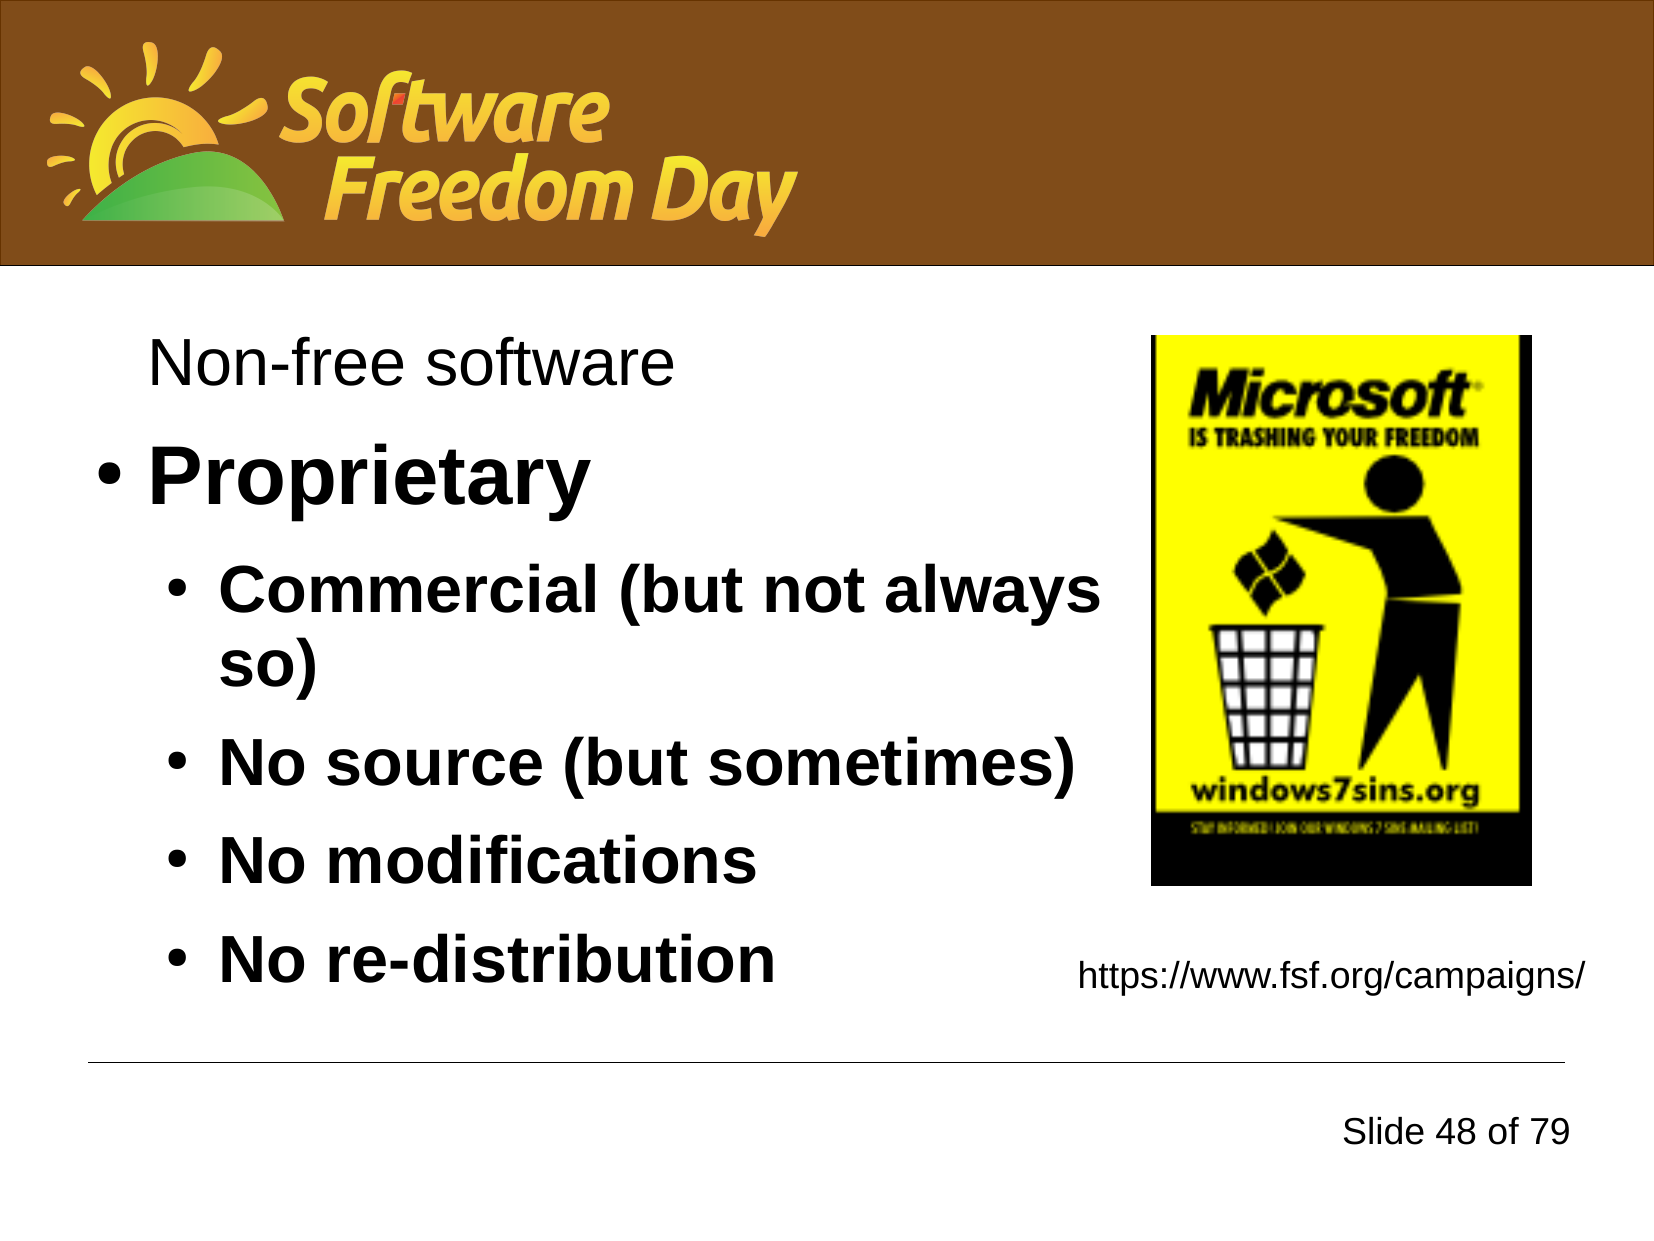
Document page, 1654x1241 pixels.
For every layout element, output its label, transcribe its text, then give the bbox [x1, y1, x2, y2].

list Non-free software Proprietary Commercial (but not always so) No source (but sometimes) No modifications No re-distribution [76, 324, 1123, 1045]
text_box https://www.fsf.org/campaigns/ [1062, 947, 1601, 1004]
picture [47, 42, 798, 237]
picture [1151, 335, 1532, 886]
